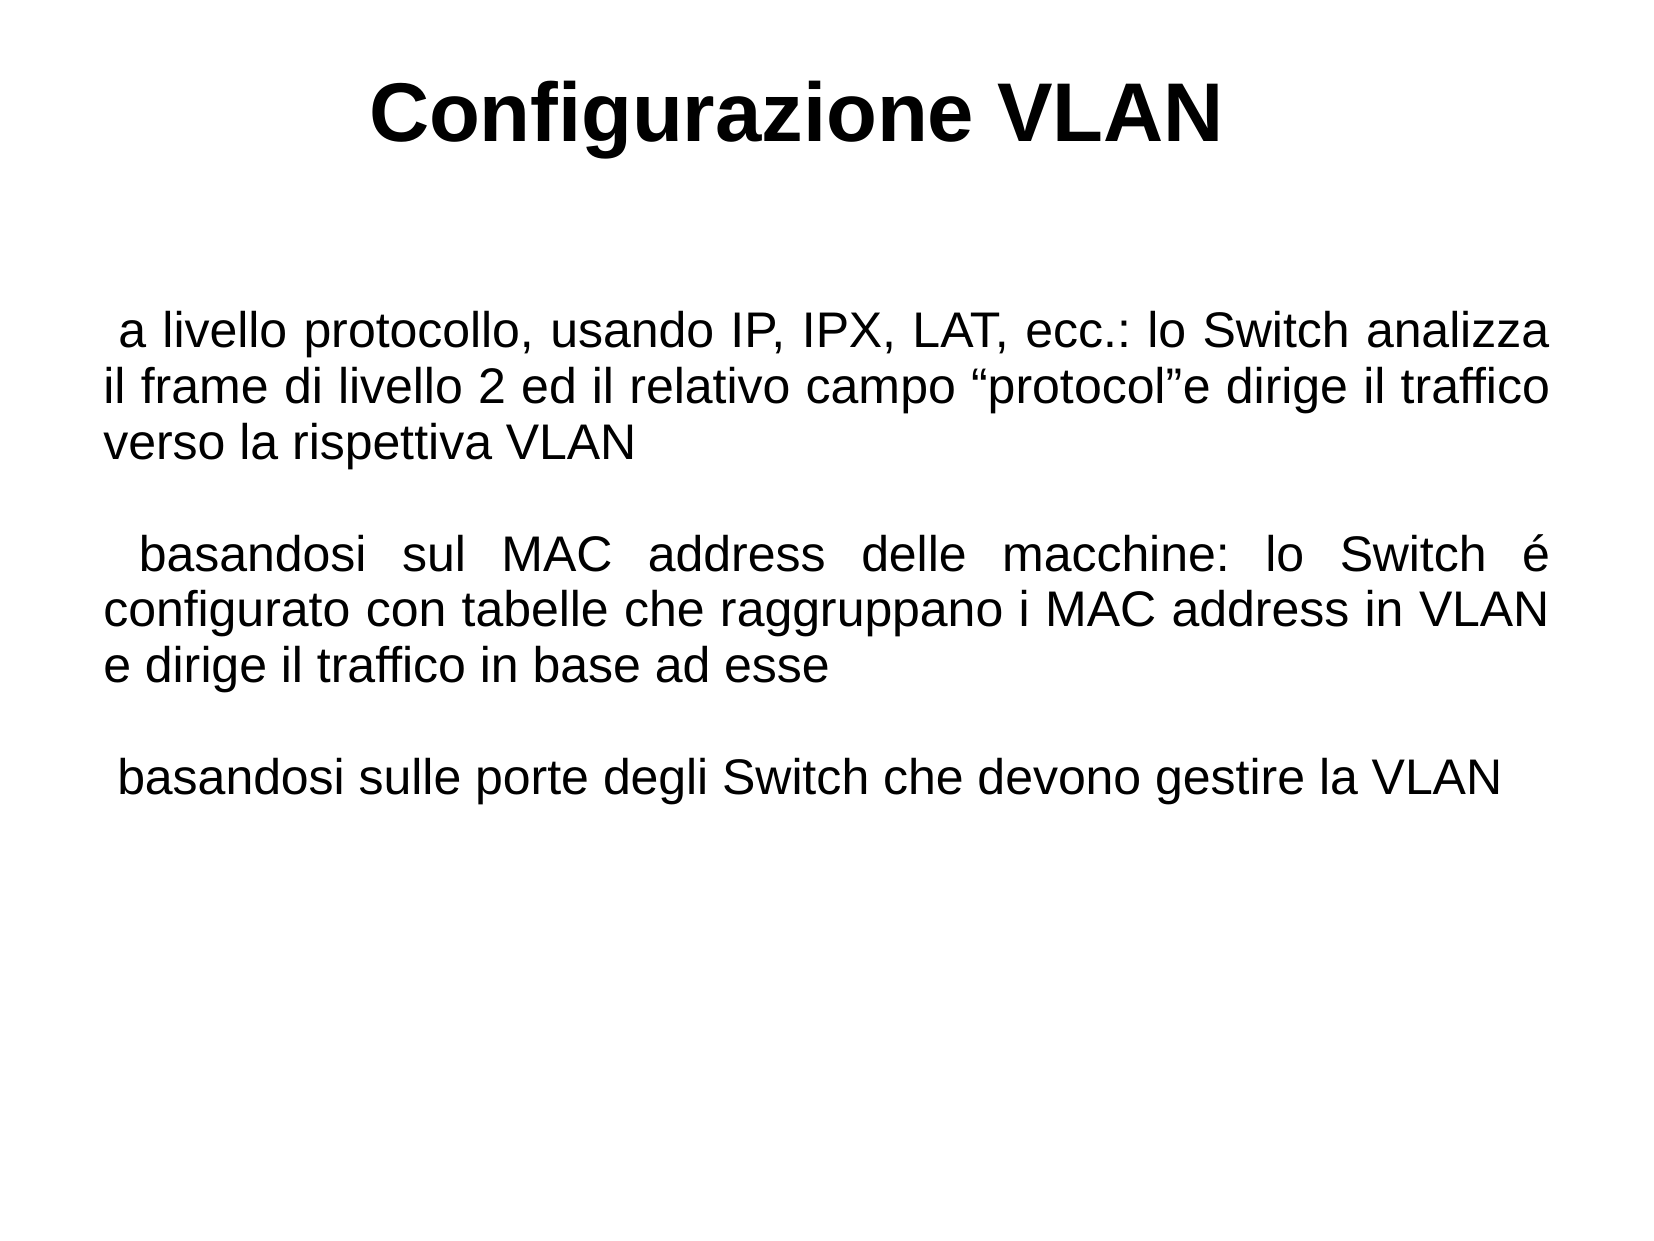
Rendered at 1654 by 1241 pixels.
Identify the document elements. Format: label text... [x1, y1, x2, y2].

text_box Configurazione VLAN [354, 59, 1270, 167]
text_box a livello protocollo, usando IP, IPX, LAT, ecc.: lo Switch analizza il frame di livello 2 ed il relativo campo “protocol”e dirige il traffico verso la rispettiva VLAN basandosi sul MAC address delle macchine: lo Switch é configurato con tabelle che raggruppano i MAC address in VLAN e dirige il traffico in base ad esse basandosi sulle porte degli Switch che devono gestire la VLAN [88, 295, 1565, 813]
